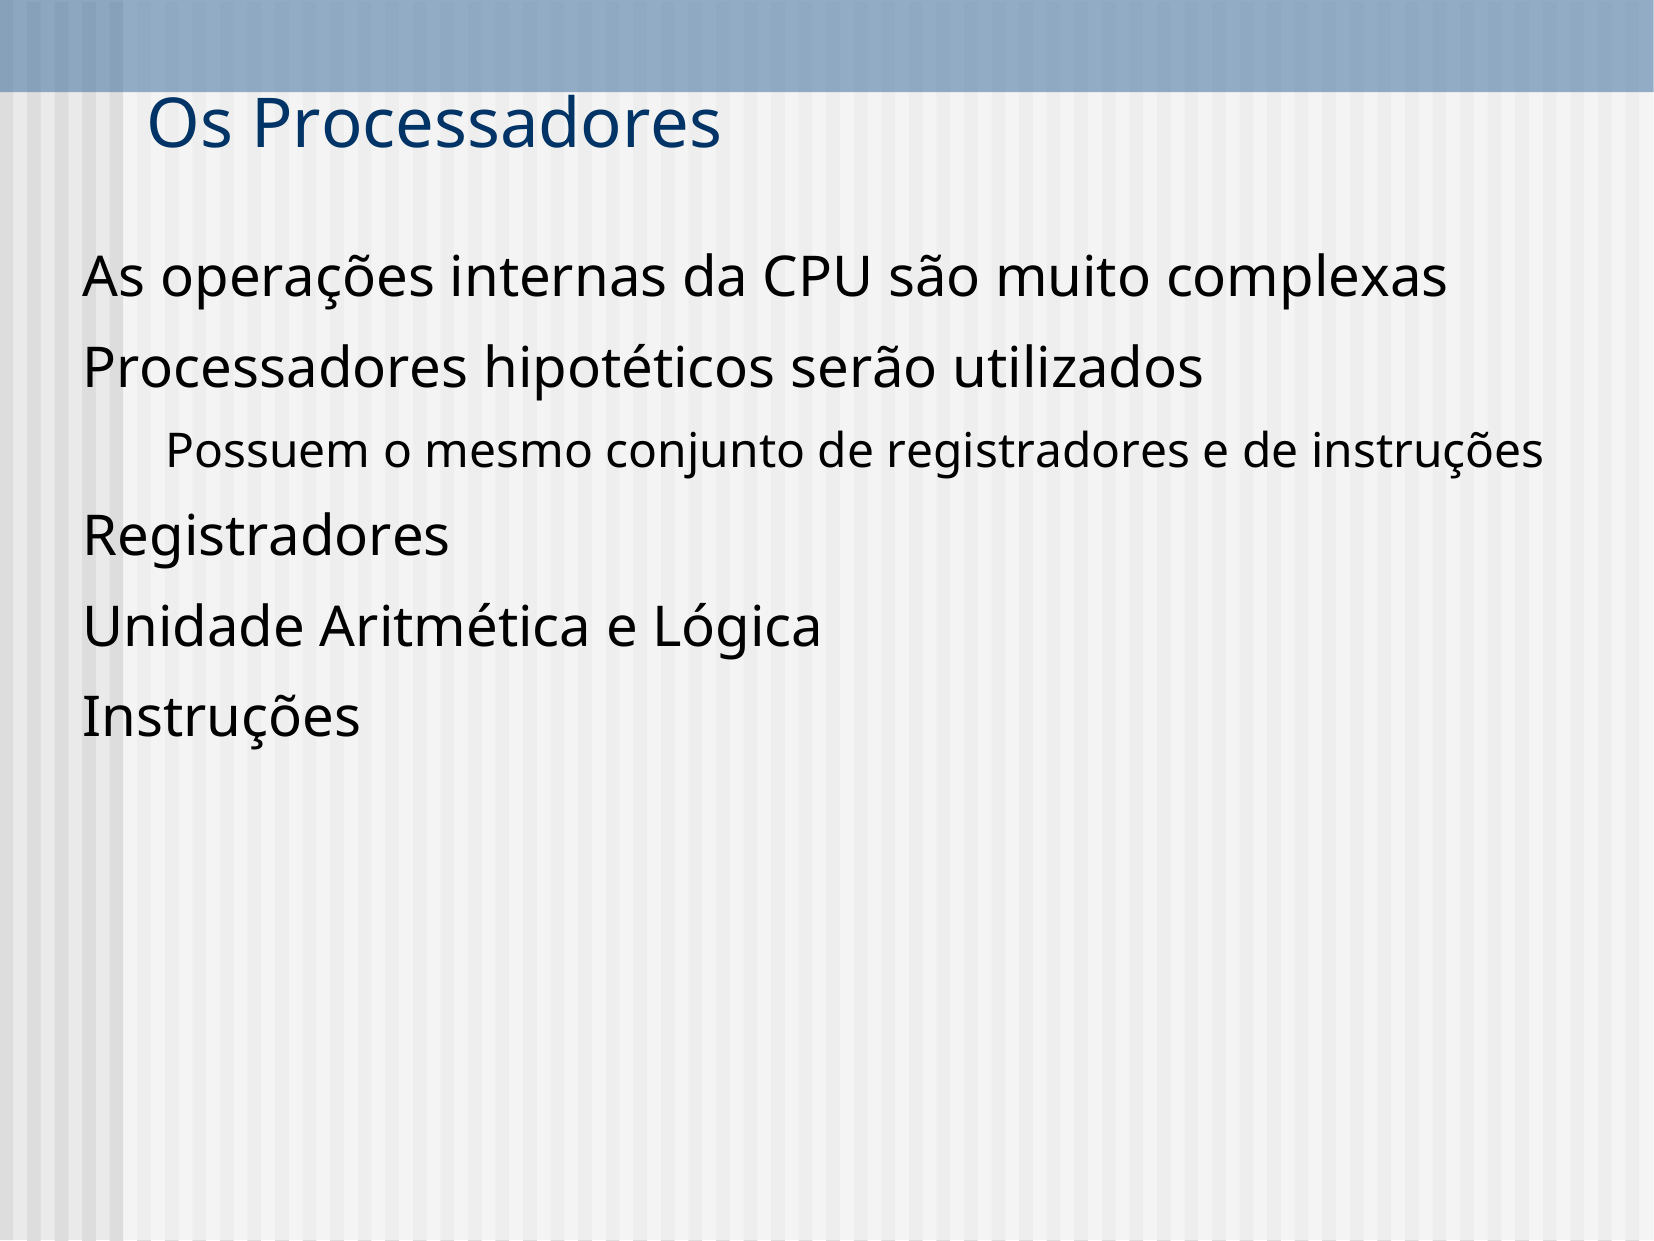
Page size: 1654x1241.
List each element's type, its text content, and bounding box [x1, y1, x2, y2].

title Os Processadores [146, 29, 1536, 212]
list As operações internas da CPU são muito complexas Processadores hipotéticos serão utilizados Possuem o mesmo conjunto de registradores e de instruções Registradores Unidade Aritmética e Lógica Instruções [82, 236, 1571, 1094]
